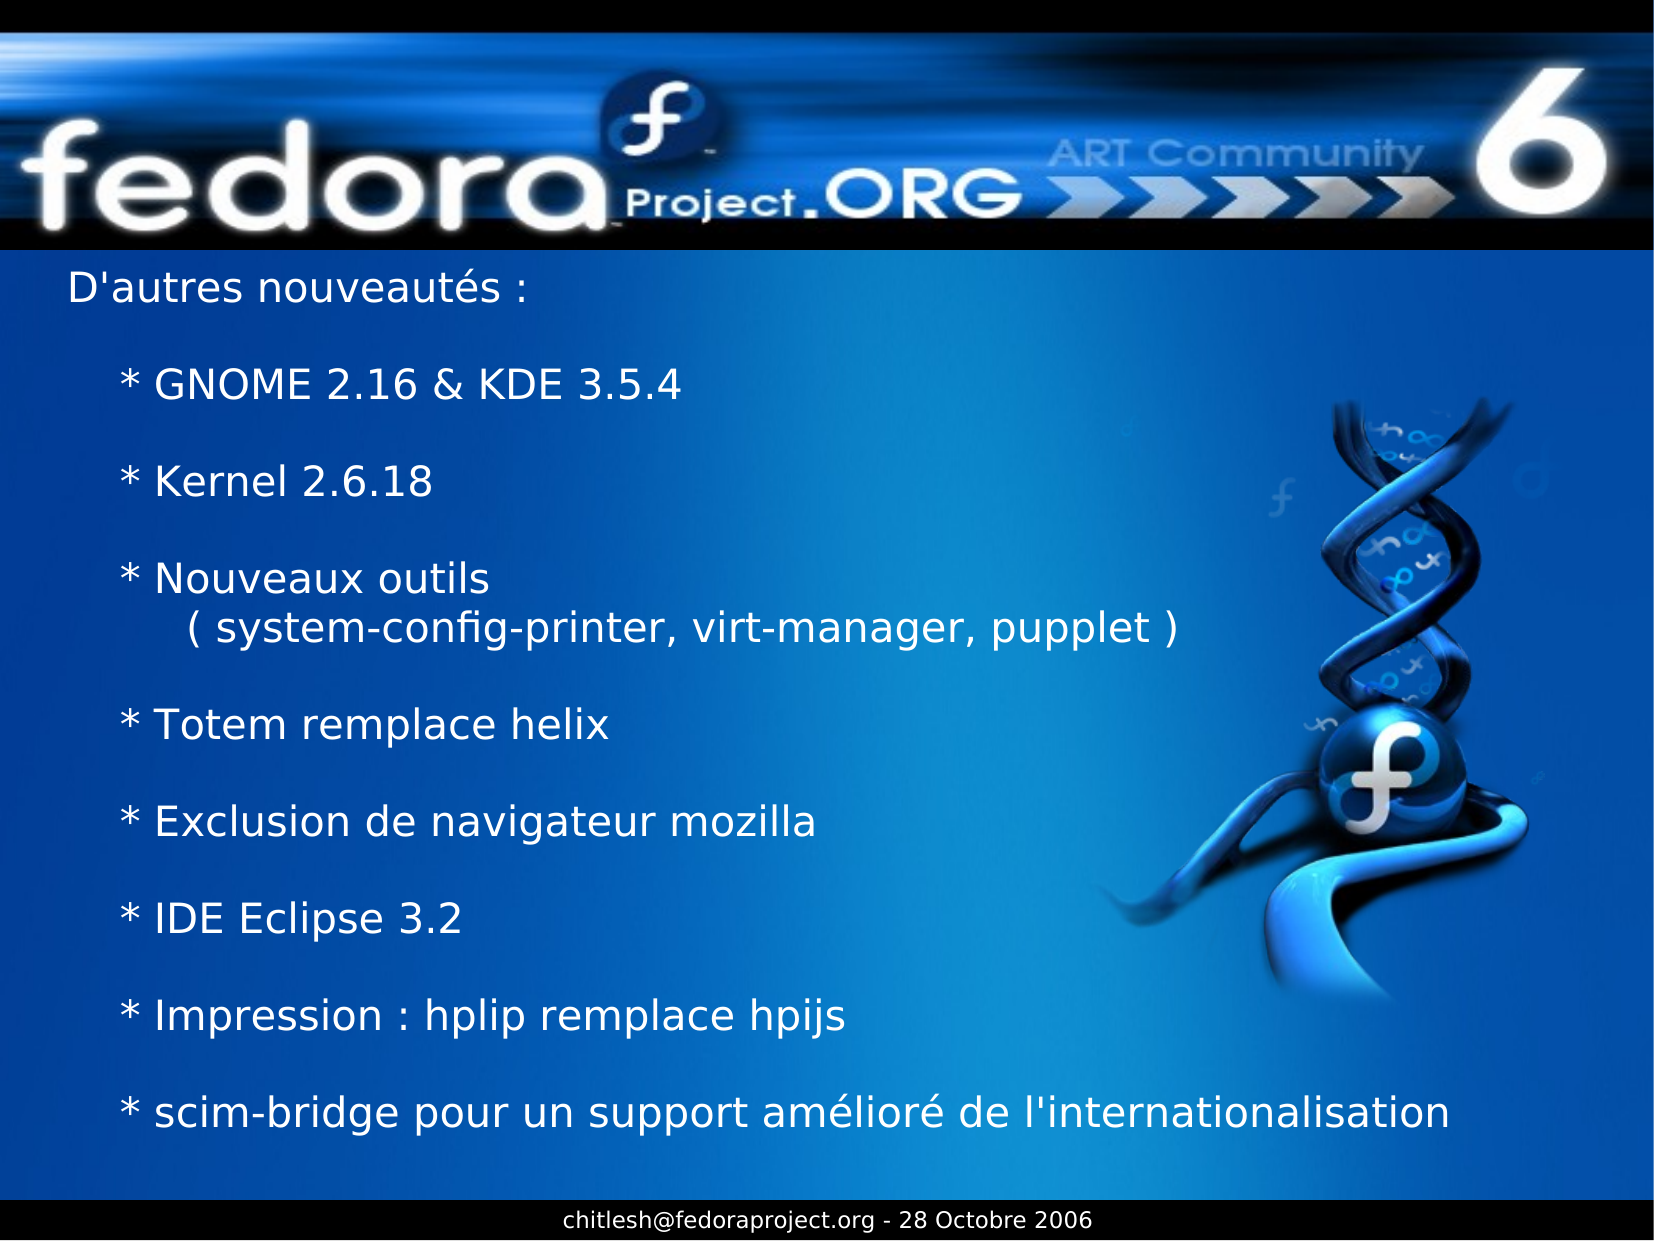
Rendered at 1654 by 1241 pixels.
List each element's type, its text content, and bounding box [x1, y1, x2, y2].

picture [0, 0, 1654, 1200]
text_box D'autres nouveautés : * GNOME 2.16 & KDE 3.5.4 * Kernel 2.6.18 * Nouveaux outils ( system-config-printer, virt-manager, pupplet ) * Totem remplace helix * Exclusion de navigateur mozilla * IDE Eclipse 3.2 * Impression : hplip remplace hpijs * scim-bridge pour un support amélioré de l'internationalisation [52, 256, 1467, 1145]
